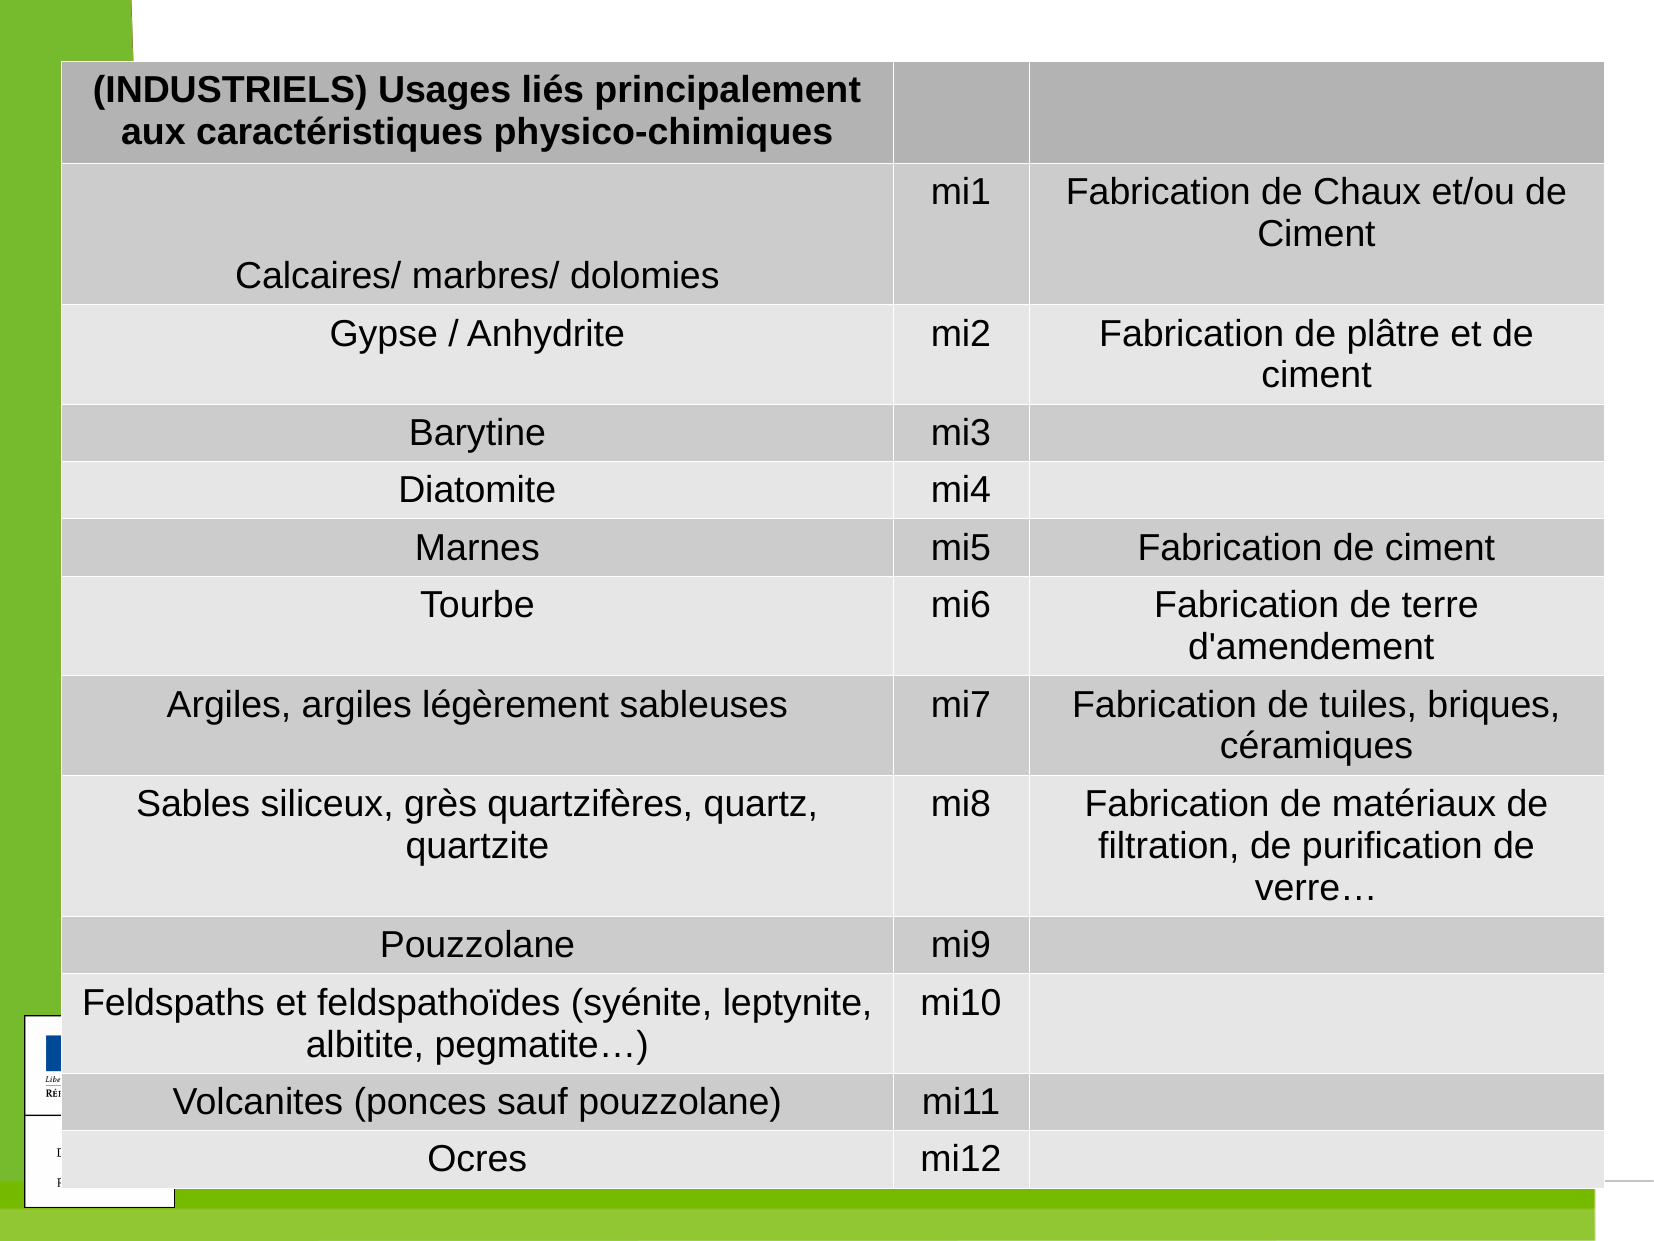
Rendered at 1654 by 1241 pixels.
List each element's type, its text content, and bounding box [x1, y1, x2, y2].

table_cell mi6 [894, 577, 1029, 675]
table_cell Fabrication de matériaux de filtration, de purification de verre… [1030, 776, 1604, 916]
table_cell mi5 [894, 519, 1029, 576]
table_cell [1030, 1131, 1604, 1188]
table_cell Ocres [62, 1131, 893, 1188]
table_cell mi7 [894, 676, 1029, 775]
table_cell mi10 [894, 974, 1029, 1073]
table_header (INDUSTRIELS) Usages liés principalement aux caractéristiques physico-chimiques [62, 62, 893, 163]
table_cell Gypse / Anhydrite [62, 305, 893, 404]
table_cell mi11 [894, 1074, 1029, 1130]
title 2-Méthode nationale et application régionale [136, 56, 1571, 61]
table_cell Barytine [62, 405, 893, 461]
table_header [894, 62, 1029, 163]
table_cell mi1 [894, 164, 1029, 304]
table_cell Diatomite [62, 462, 893, 518]
table_cell Tourbe [62, 577, 893, 675]
table_cell mi8 [894, 776, 1029, 916]
table_cell Calcaires/ marbres/ dolomies [62, 164, 893, 304]
table_cell Fabrication de terre d'amendement [1030, 577, 1604, 675]
table_cell mi3 [894, 405, 1029, 461]
table_cell Feldspaths et feldspathoïdes (syénite, leptynite, albitite, pegmatite…) [62, 974, 893, 1073]
table_cell Fabrication de Chaux et/ou de Ciment [1030, 164, 1604, 304]
table_cell [1030, 917, 1604, 973]
table_cell [1030, 462, 1604, 518]
table_cell mi12 [894, 1131, 1029, 1188]
table_cell Marnes [62, 519, 893, 576]
table_header [1030, 62, 1604, 163]
table_cell mi4 [894, 462, 1029, 518]
table_cell Argiles, argiles légèrement sableuses [62, 676, 893, 775]
picture [0, 0, 1654, 1241]
table_cell Fabrication de ciment [1030, 519, 1604, 576]
table_cell mi9 [894, 917, 1029, 973]
table_cell [1030, 405, 1604, 461]
table_cell [1030, 1074, 1604, 1130]
table_cell [1030, 974, 1604, 1073]
table_cell mi2 [894, 305, 1029, 404]
table_cell Volcanites (ponces sauf pouzzolane) [62, 1074, 893, 1130]
table_cell Fabrication de plâtre et de ciment [1030, 305, 1604, 404]
table_cell Fabrication de tuiles, briques, céramiques [1030, 676, 1604, 775]
table_cell Pouzzolane [62, 917, 893, 973]
table_cell Sables siliceux, grès quartzifères, quartz, quartzite [62, 776, 893, 916]
